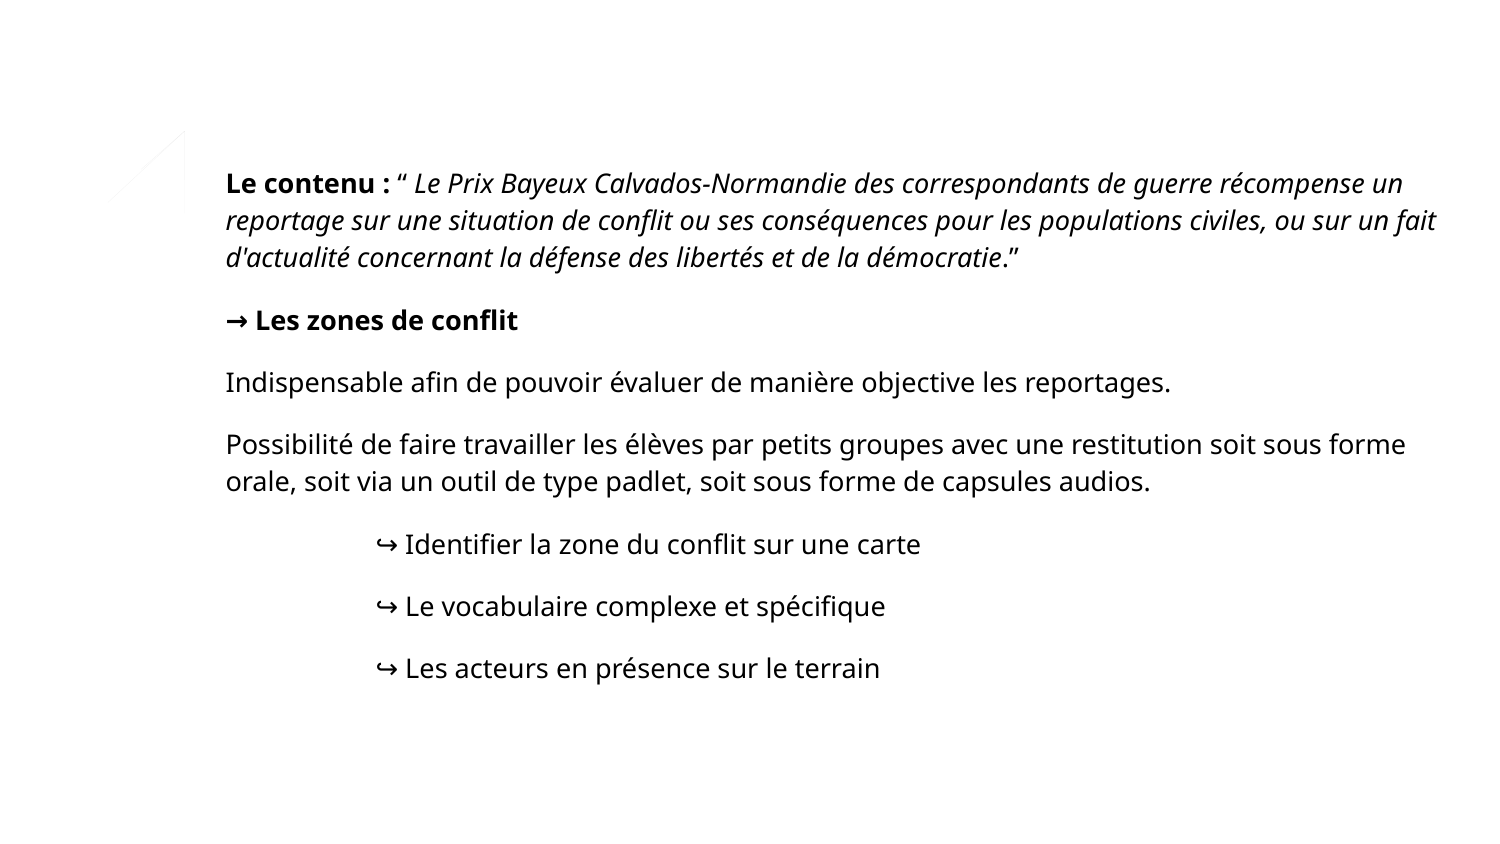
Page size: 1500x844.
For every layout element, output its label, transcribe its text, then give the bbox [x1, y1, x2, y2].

list Le contenu : “ Le Prix Bayeux Calvados-Normandie des correspondants de guerre récompense un reportage sur une situation de conflit ou ses conséquences pour les populations civiles, ou sur un fait d'actualité concernant la défense des libertés et de la démocratie.” → Les zones de conflit Indispensable afin de pouvoir évaluer de manière objective les reportages. Possibilité de faire travailler les élèves par petits groupes avec une restitution soit sous forme orale, soit via un outil de type padlet, soit sous forme de capsules audios. ↪ Identifier la zone du conflit sur une carte ↪ Le vocabulaire complexe et spécifique ↪ Les acteurs en présence sur le terrain [210, 146, 1489, 844]
